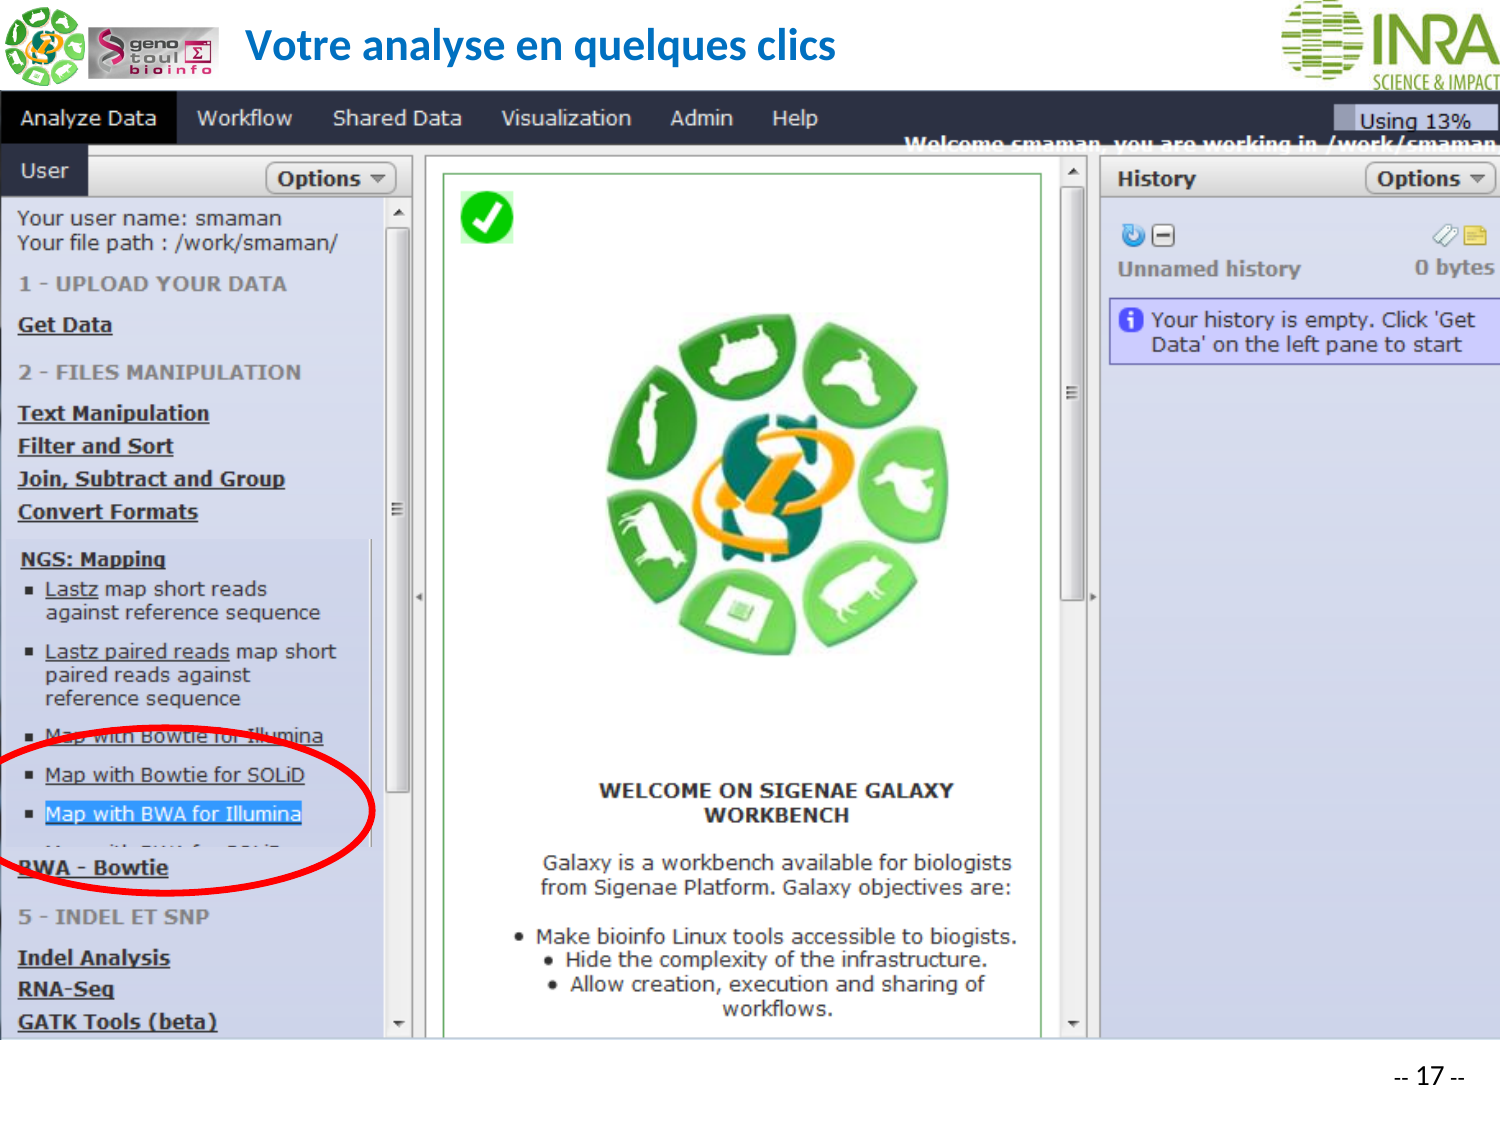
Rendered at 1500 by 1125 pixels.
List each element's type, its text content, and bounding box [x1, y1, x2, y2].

picture [0, 732, 368, 889]
picture [0, 90, 1500, 1040]
text_box Votre analyse en quelques clics [230, 19, 1400, 91]
